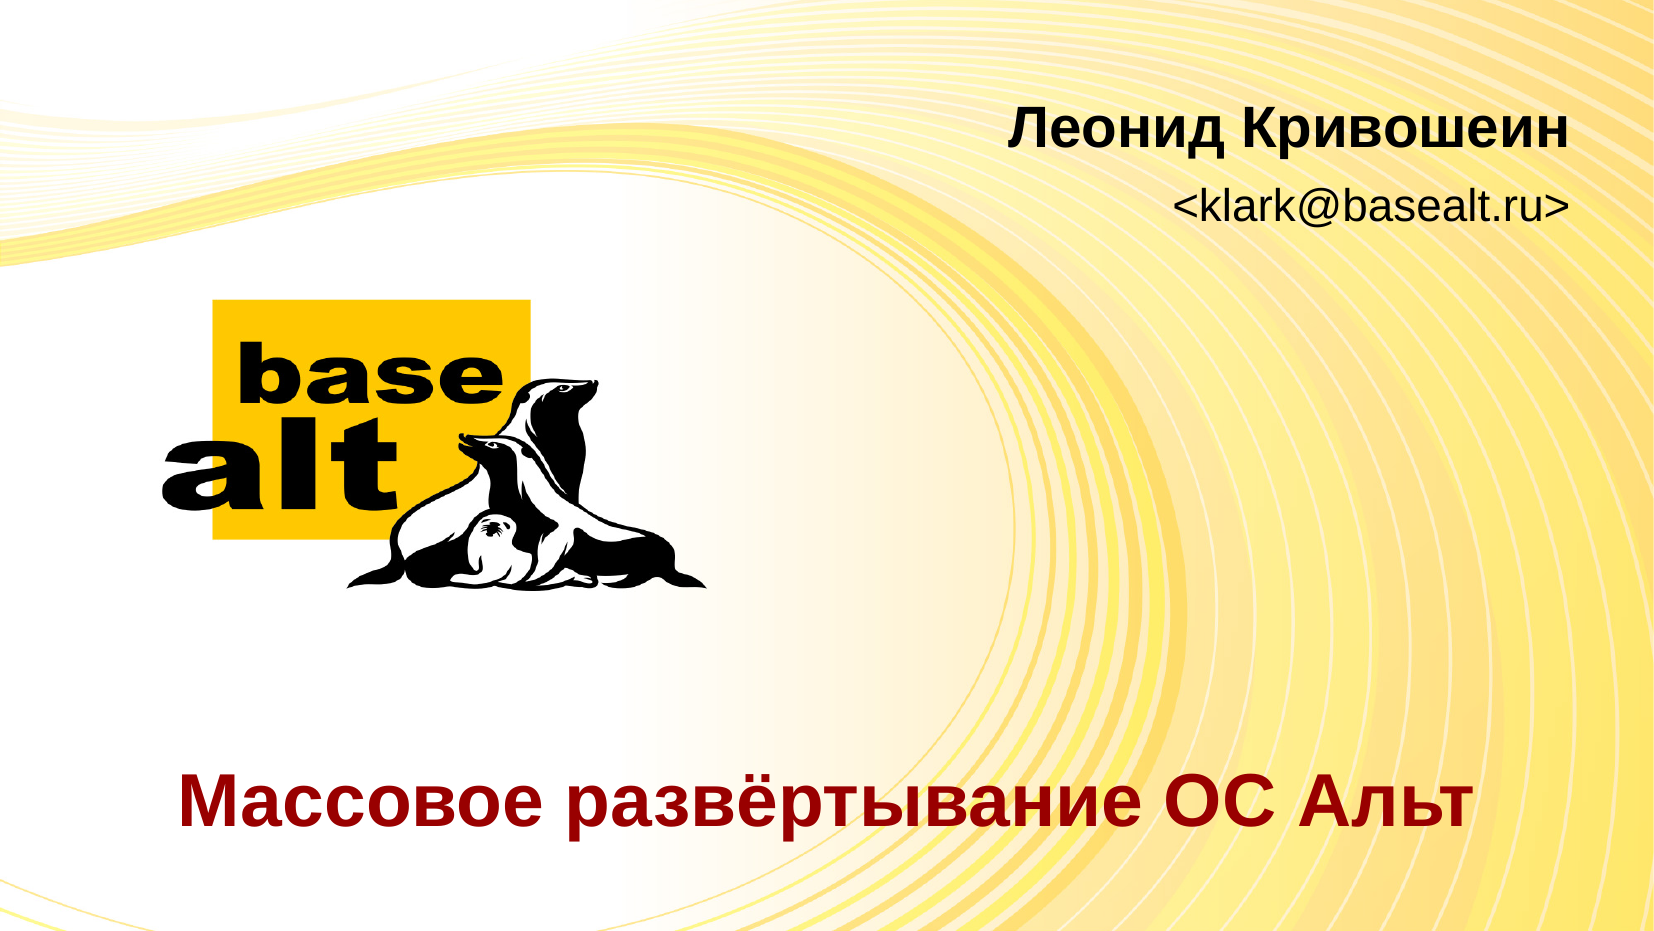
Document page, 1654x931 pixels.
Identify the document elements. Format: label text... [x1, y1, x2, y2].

list Леонид Кривошеин <klark@basealt.ru> [566, 94, 1571, 839]
title Массовое развёртывание ОС Альт [82, 696, 1571, 904]
picture [0, 0, 1654, 931]
